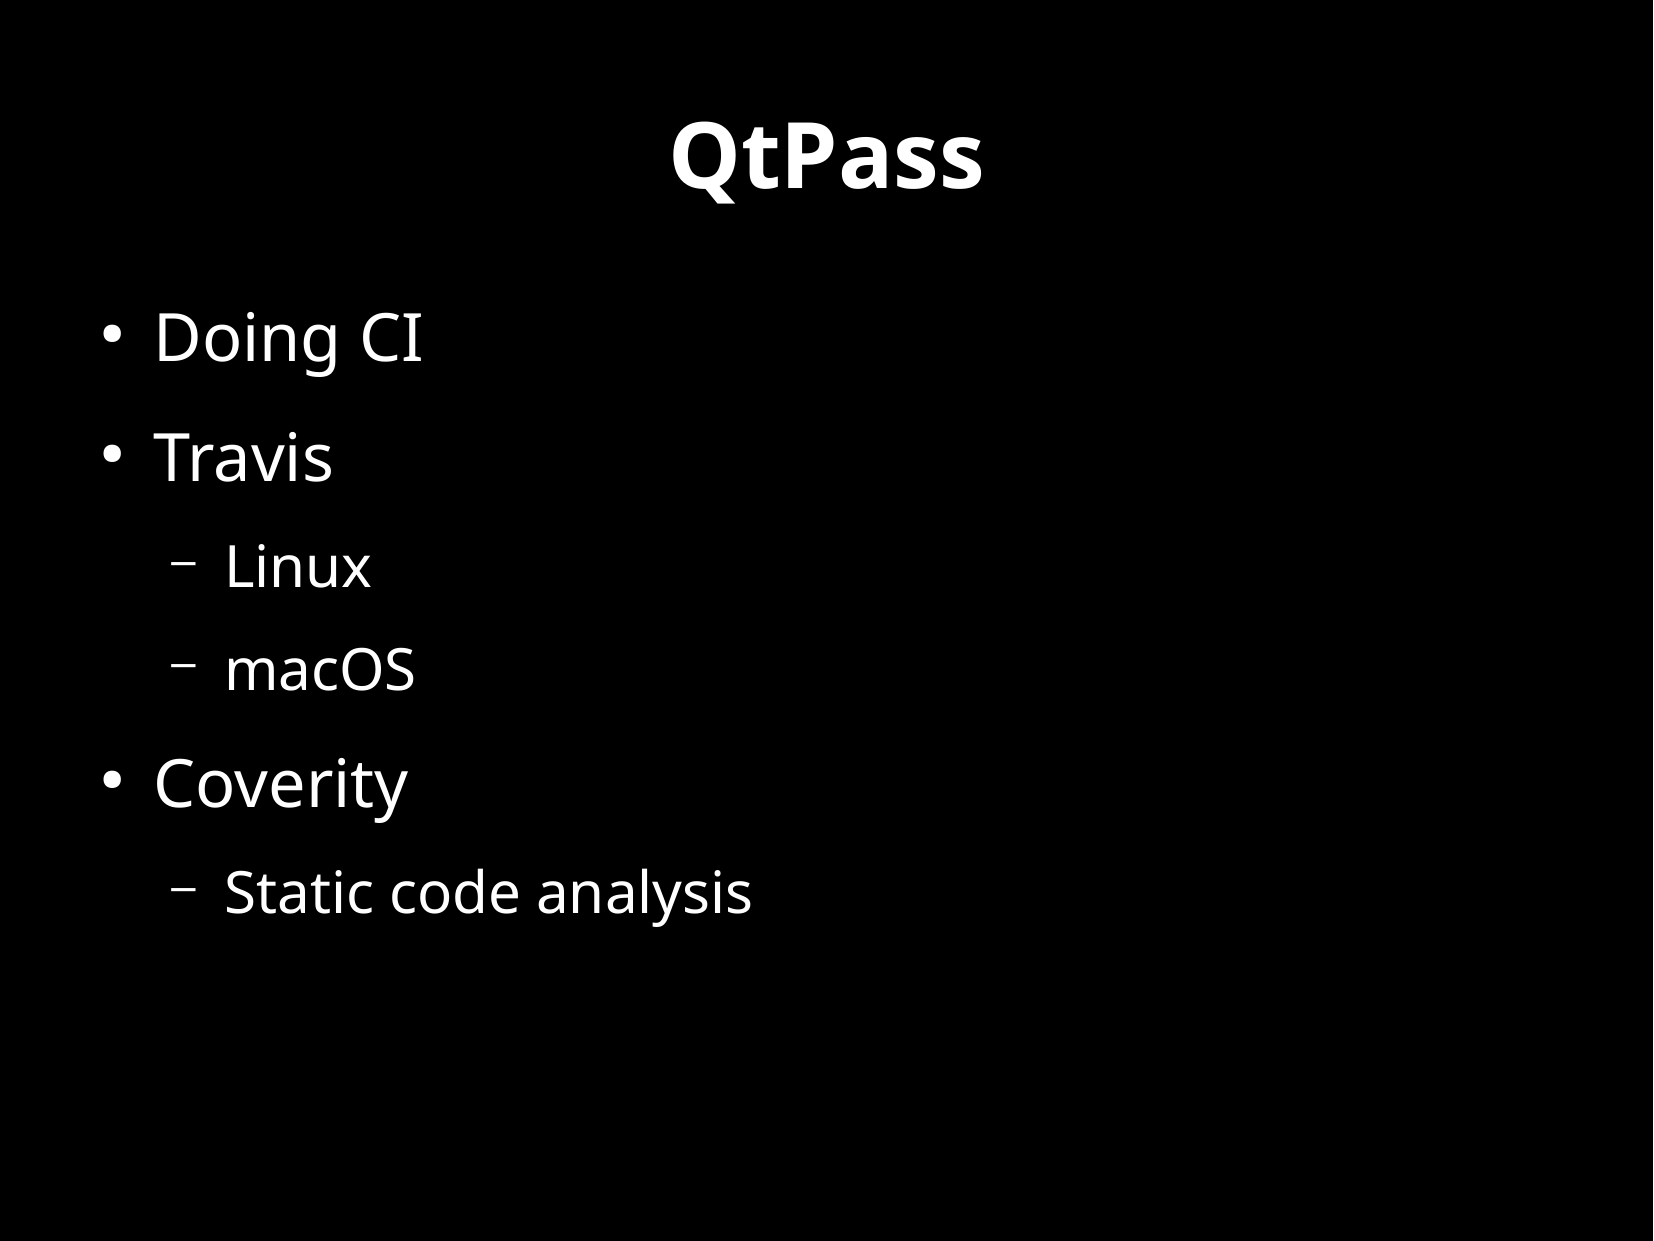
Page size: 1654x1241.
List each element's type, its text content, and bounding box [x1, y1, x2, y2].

title QtPass [82, 49, 1571, 257]
list Doing CI Travis Linux macOS Coverity Static code analysis [82, 290, 1571, 1010]
